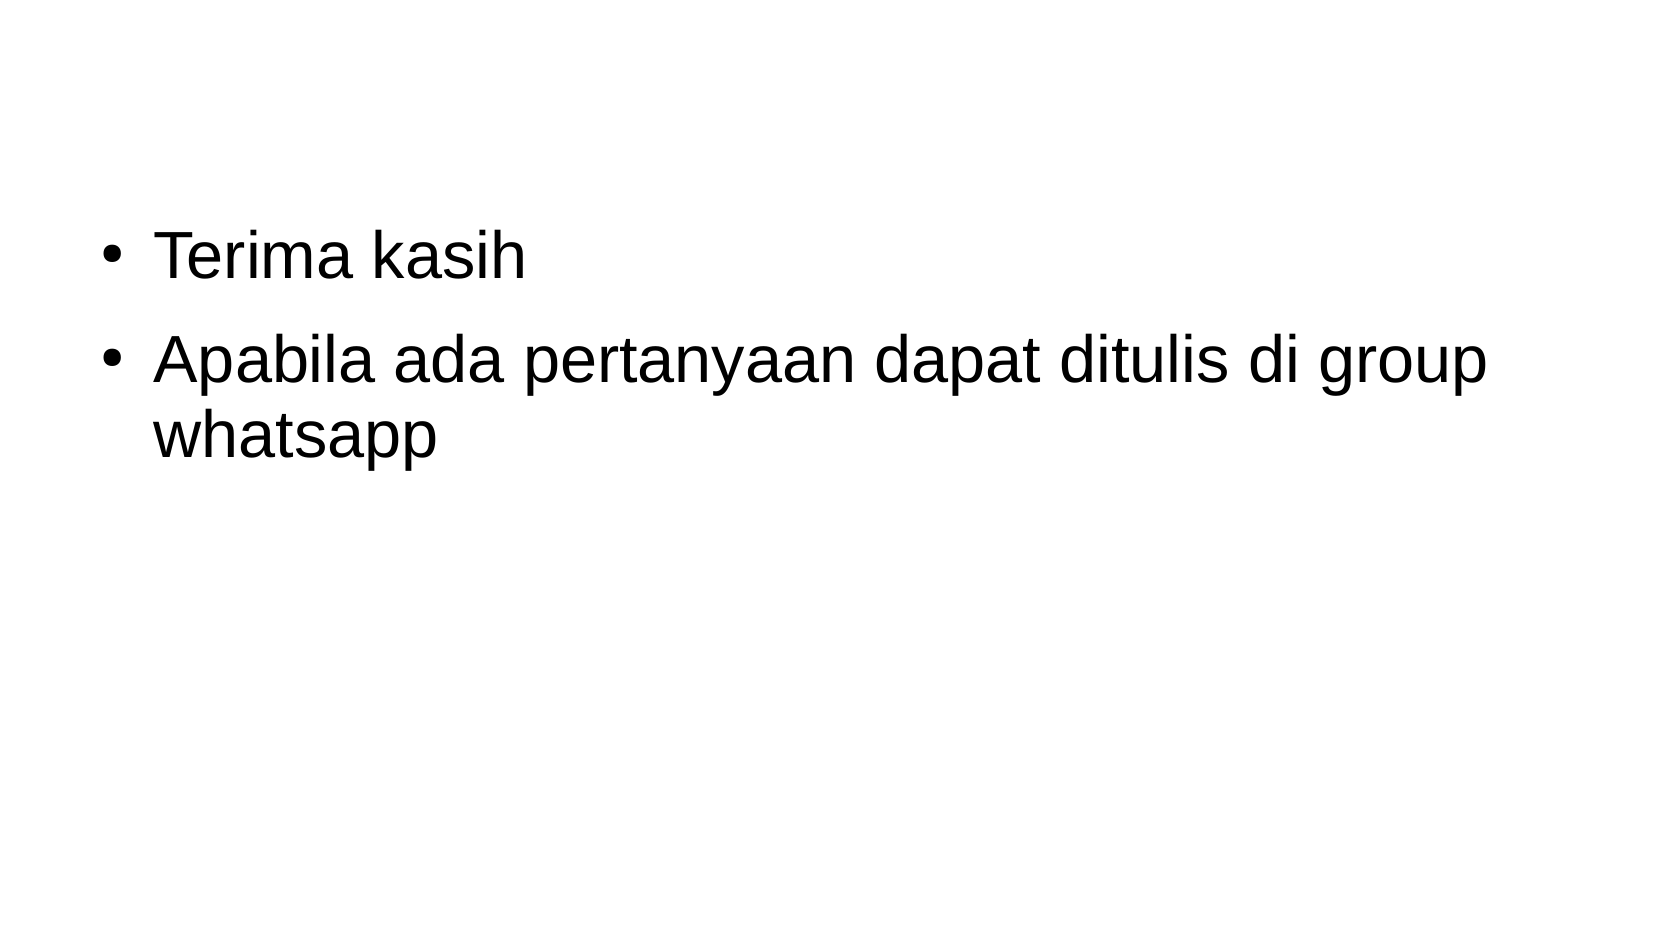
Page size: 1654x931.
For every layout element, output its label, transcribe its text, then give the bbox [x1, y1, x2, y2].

list Terima kasih Apabila ada pertanyaan dapat ditulis di group whatsapp [82, 217, 1571, 758]
